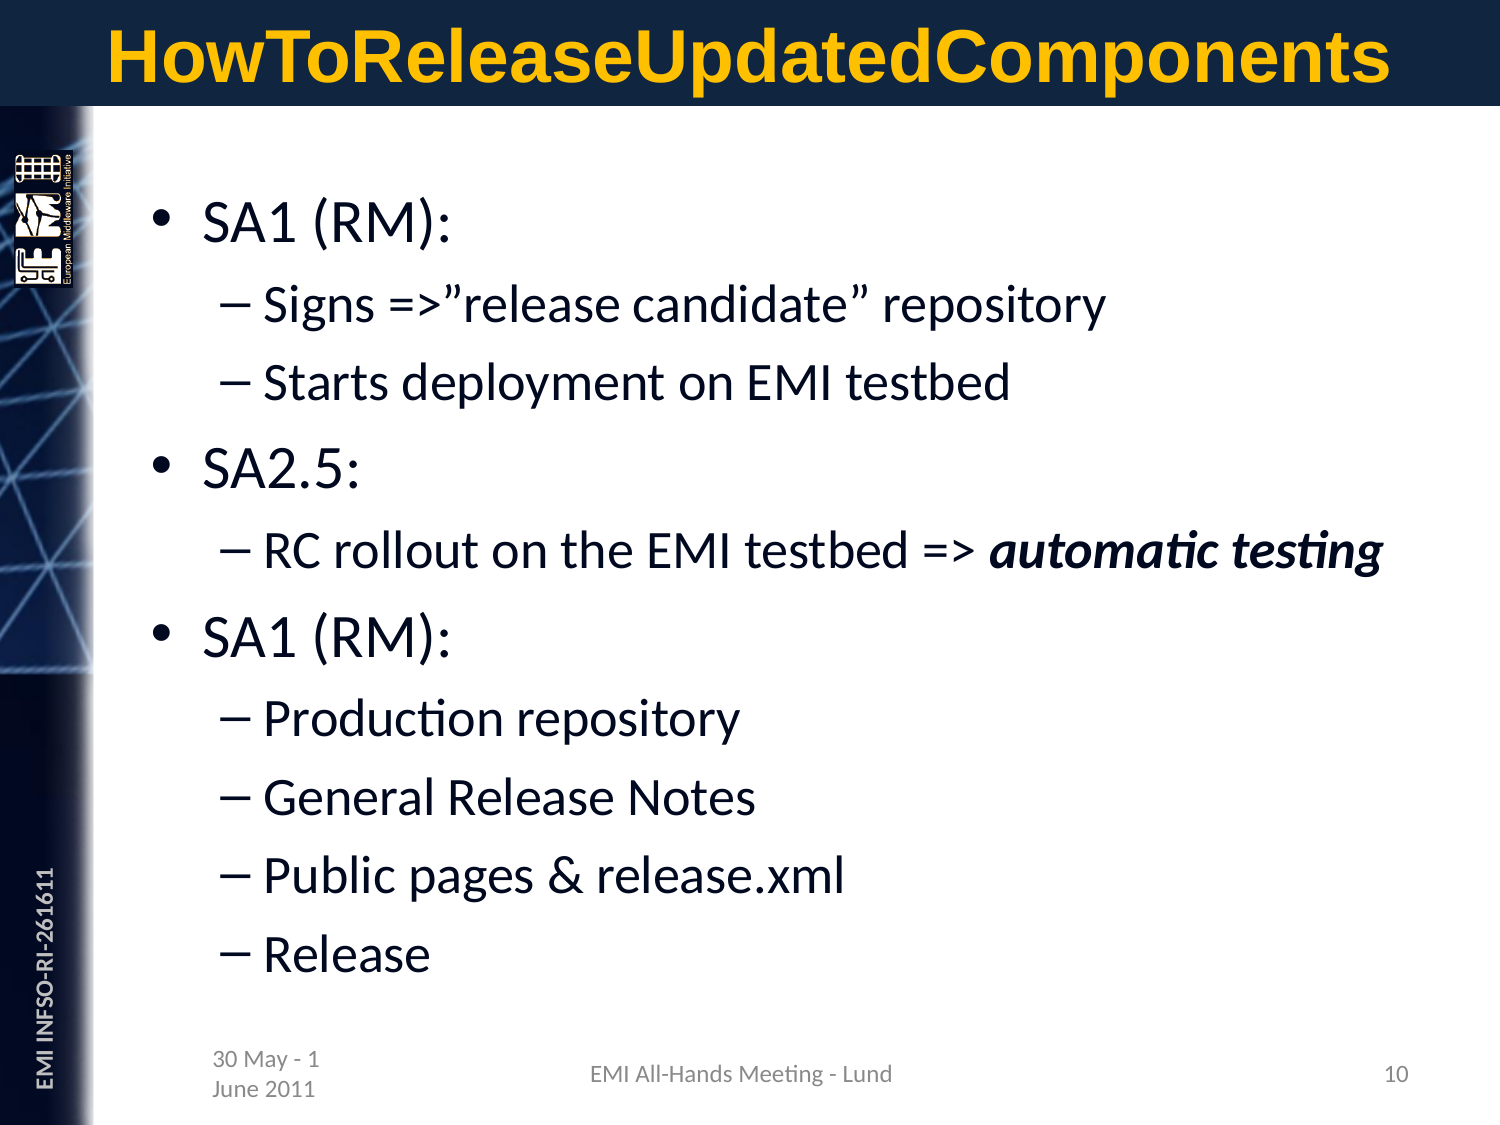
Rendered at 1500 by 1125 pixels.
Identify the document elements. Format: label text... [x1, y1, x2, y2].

text_box 30 May - 1 June 2011 [197, 1042, 369, 1103]
text_box <number> [1354, 1042, 1424, 1103]
picture [0, 106, 105, 1125]
text_box EMI All-Hands Meeting - Lund [380, 1042, 1103, 1103]
list SA1 (RM): Signs =>”release candidate” repository Starts deployment on EMI testbed SA2.5: RC rollout on the EMI testbed => automatic testing SA1 (RM): Production repository General Release Notes Public pages & release.xml Release [135, 172, 1425, 1005]
title HowToReleaseUpdatedComponents [0, 0, 1500, 106]
